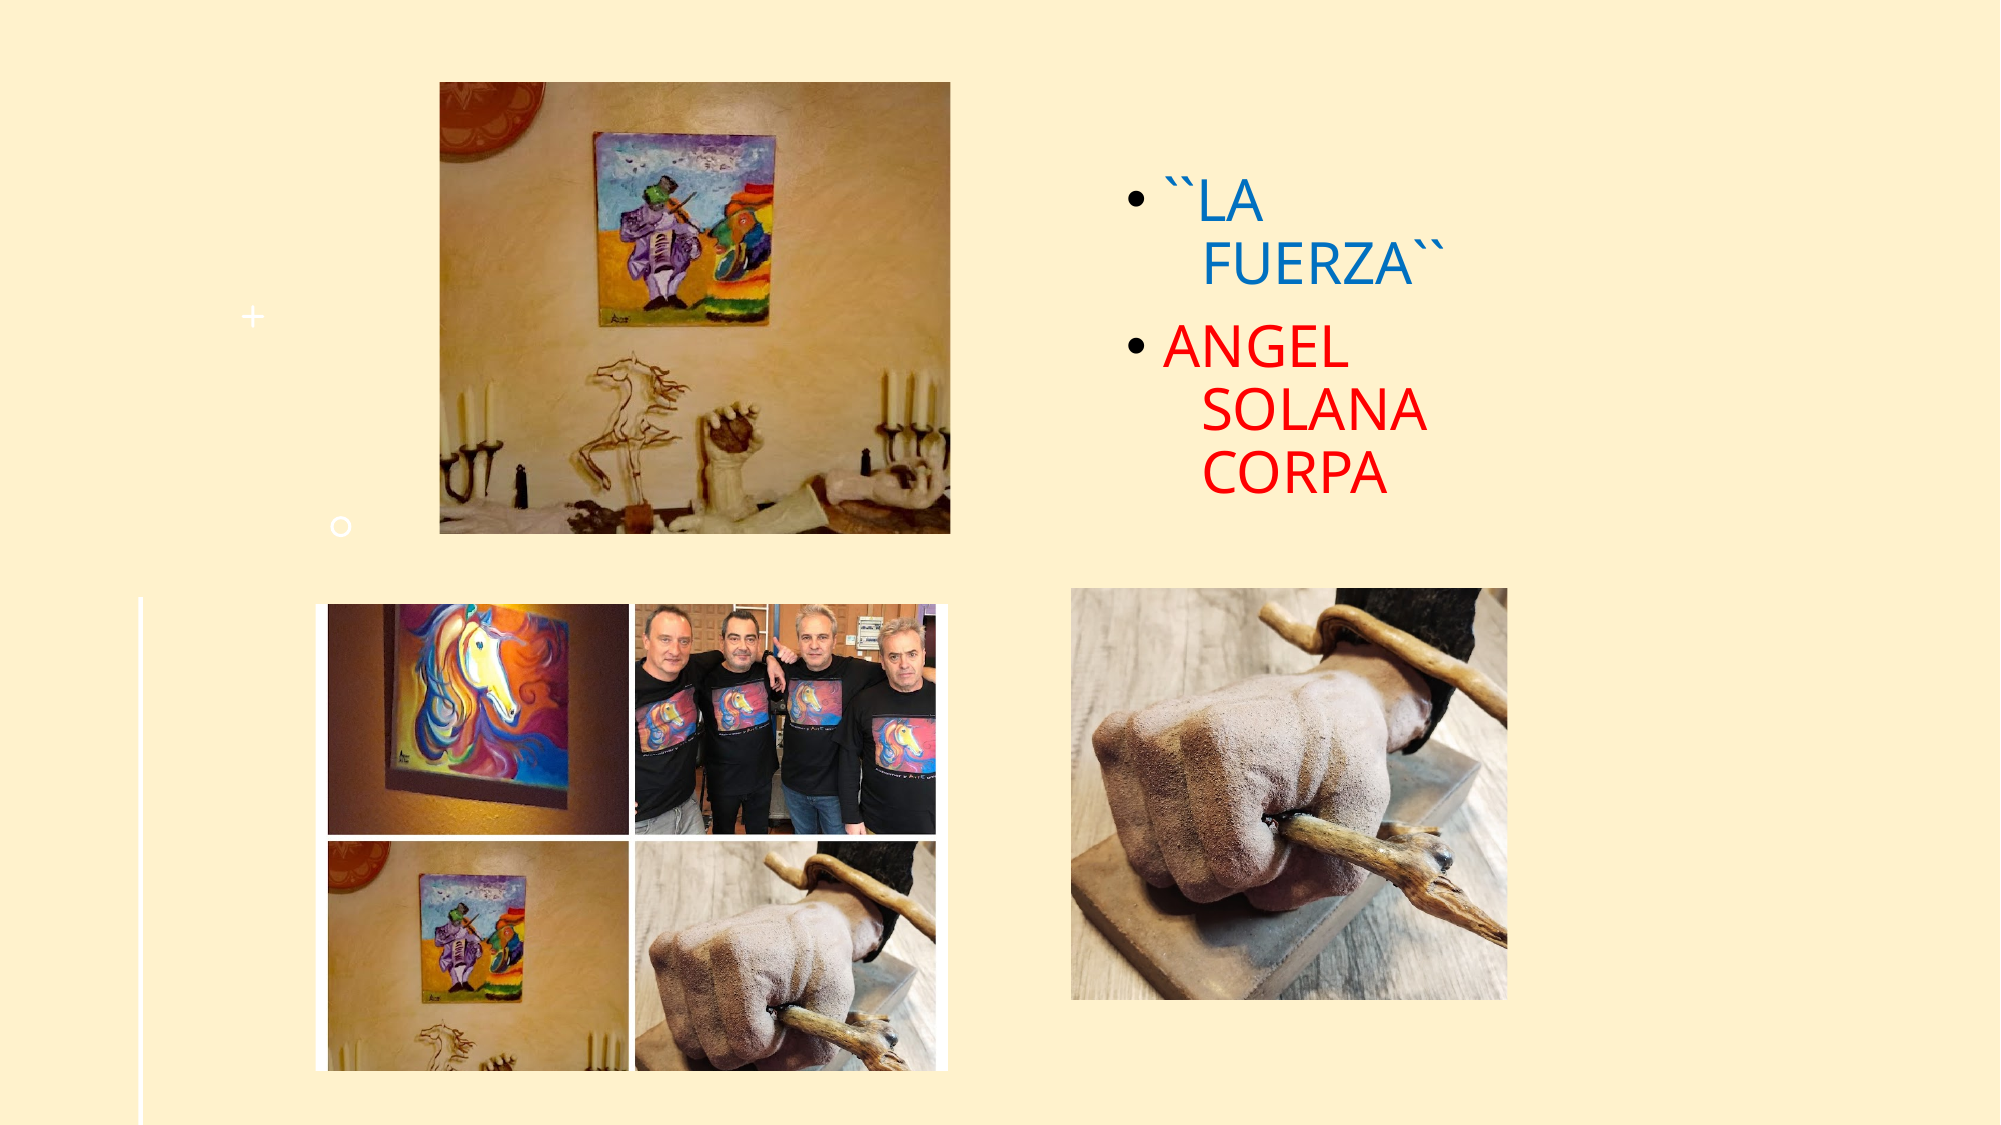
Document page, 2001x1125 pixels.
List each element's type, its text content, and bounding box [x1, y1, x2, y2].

list ``LA FUERZA`` ANGEL SOLANA CORPA [1111, 163, 1532, 589]
picture [315, 604, 948, 1071]
picture [439, 82, 951, 534]
picture [1071, 588, 1508, 1000]
